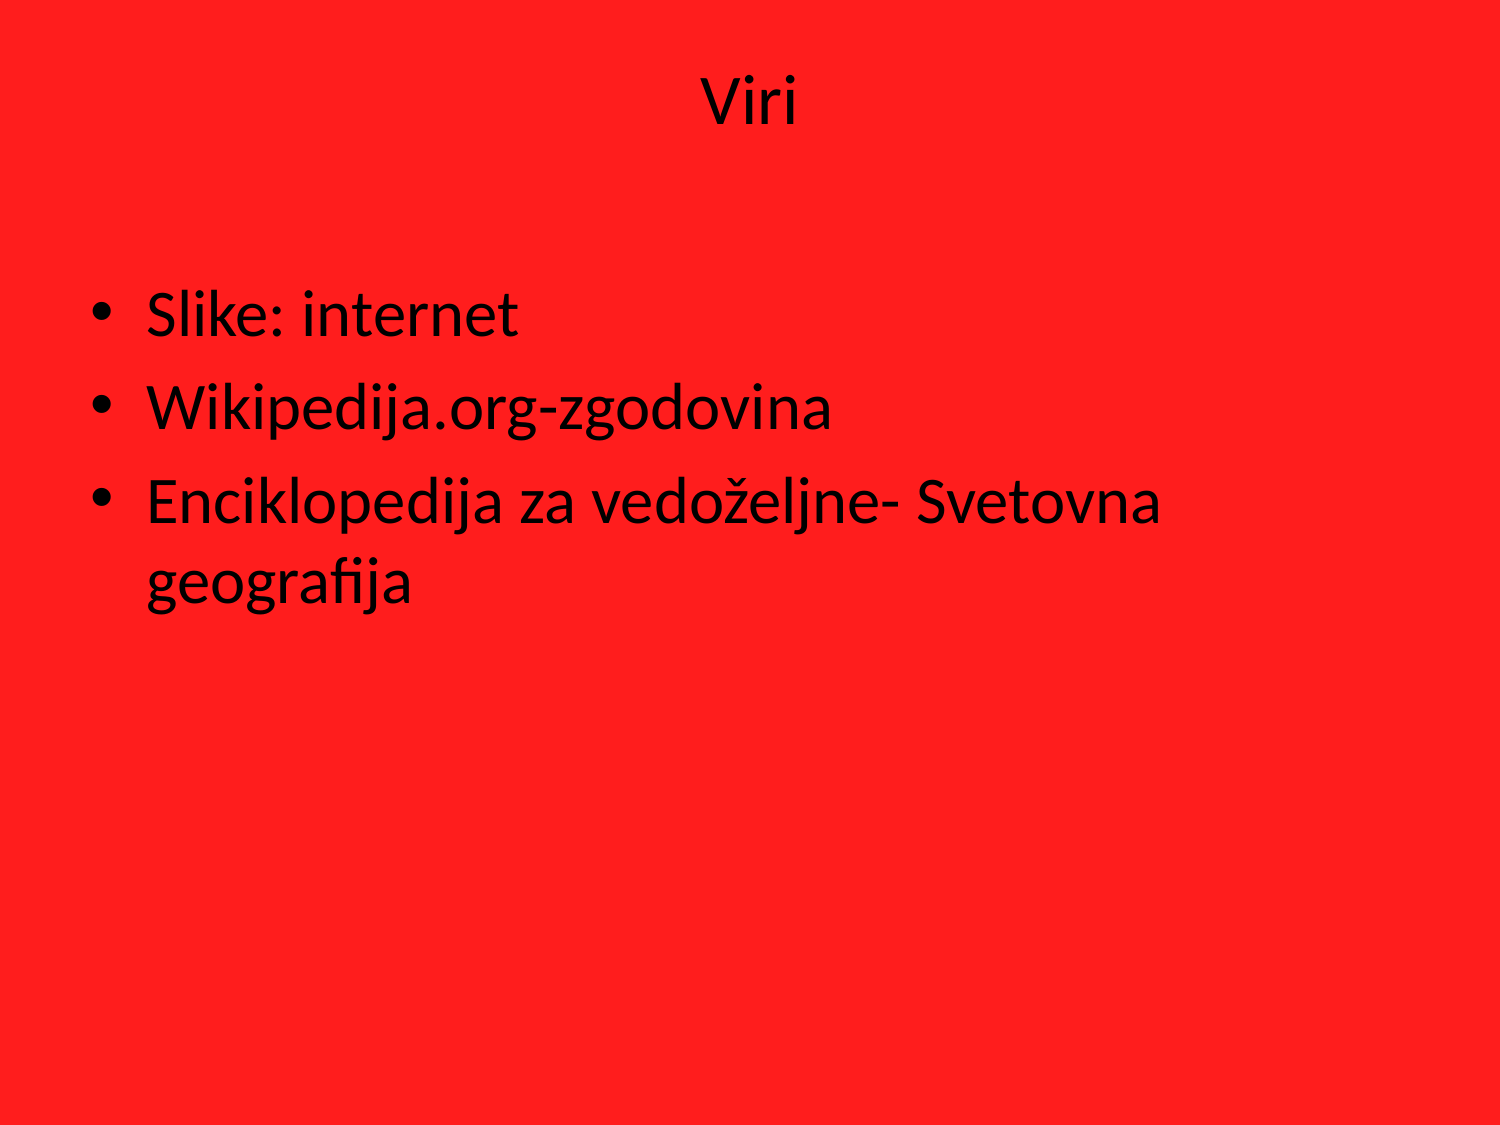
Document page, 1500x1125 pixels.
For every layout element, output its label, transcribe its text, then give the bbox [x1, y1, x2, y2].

title Viri [75, 45, 1425, 233]
list Slike: internet Wikipedija.org-zgodovina Enciklopedija za vedoželjne- Svetovna geografija [75, 262, 1425, 1005]
